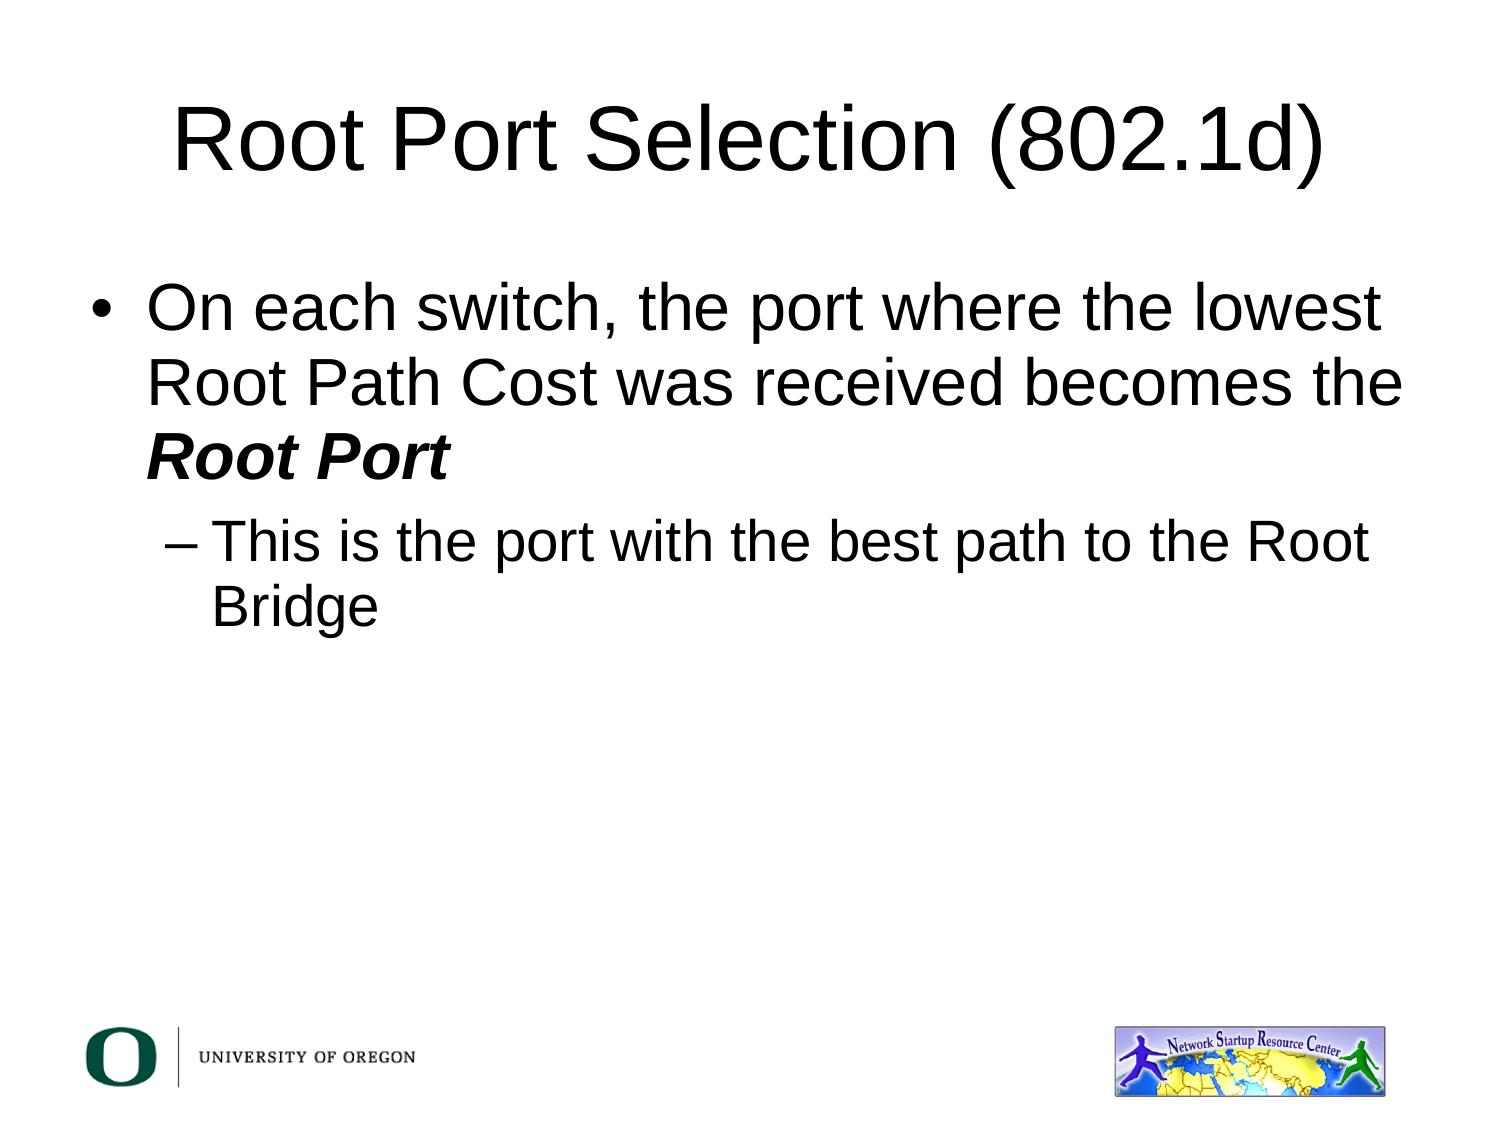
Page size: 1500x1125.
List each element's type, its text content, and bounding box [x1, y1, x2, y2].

picture [75, 1024, 426, 1090]
list On each switch, the port where the lowest Root Path Cost was received becomes the Root Port This is the port with the best path to the Root Bridge [75, 262, 1426, 1005]
picture [1112, 1024, 1388, 1099]
title Root Port Selection (802.1d) [75, 45, 1426, 233]
